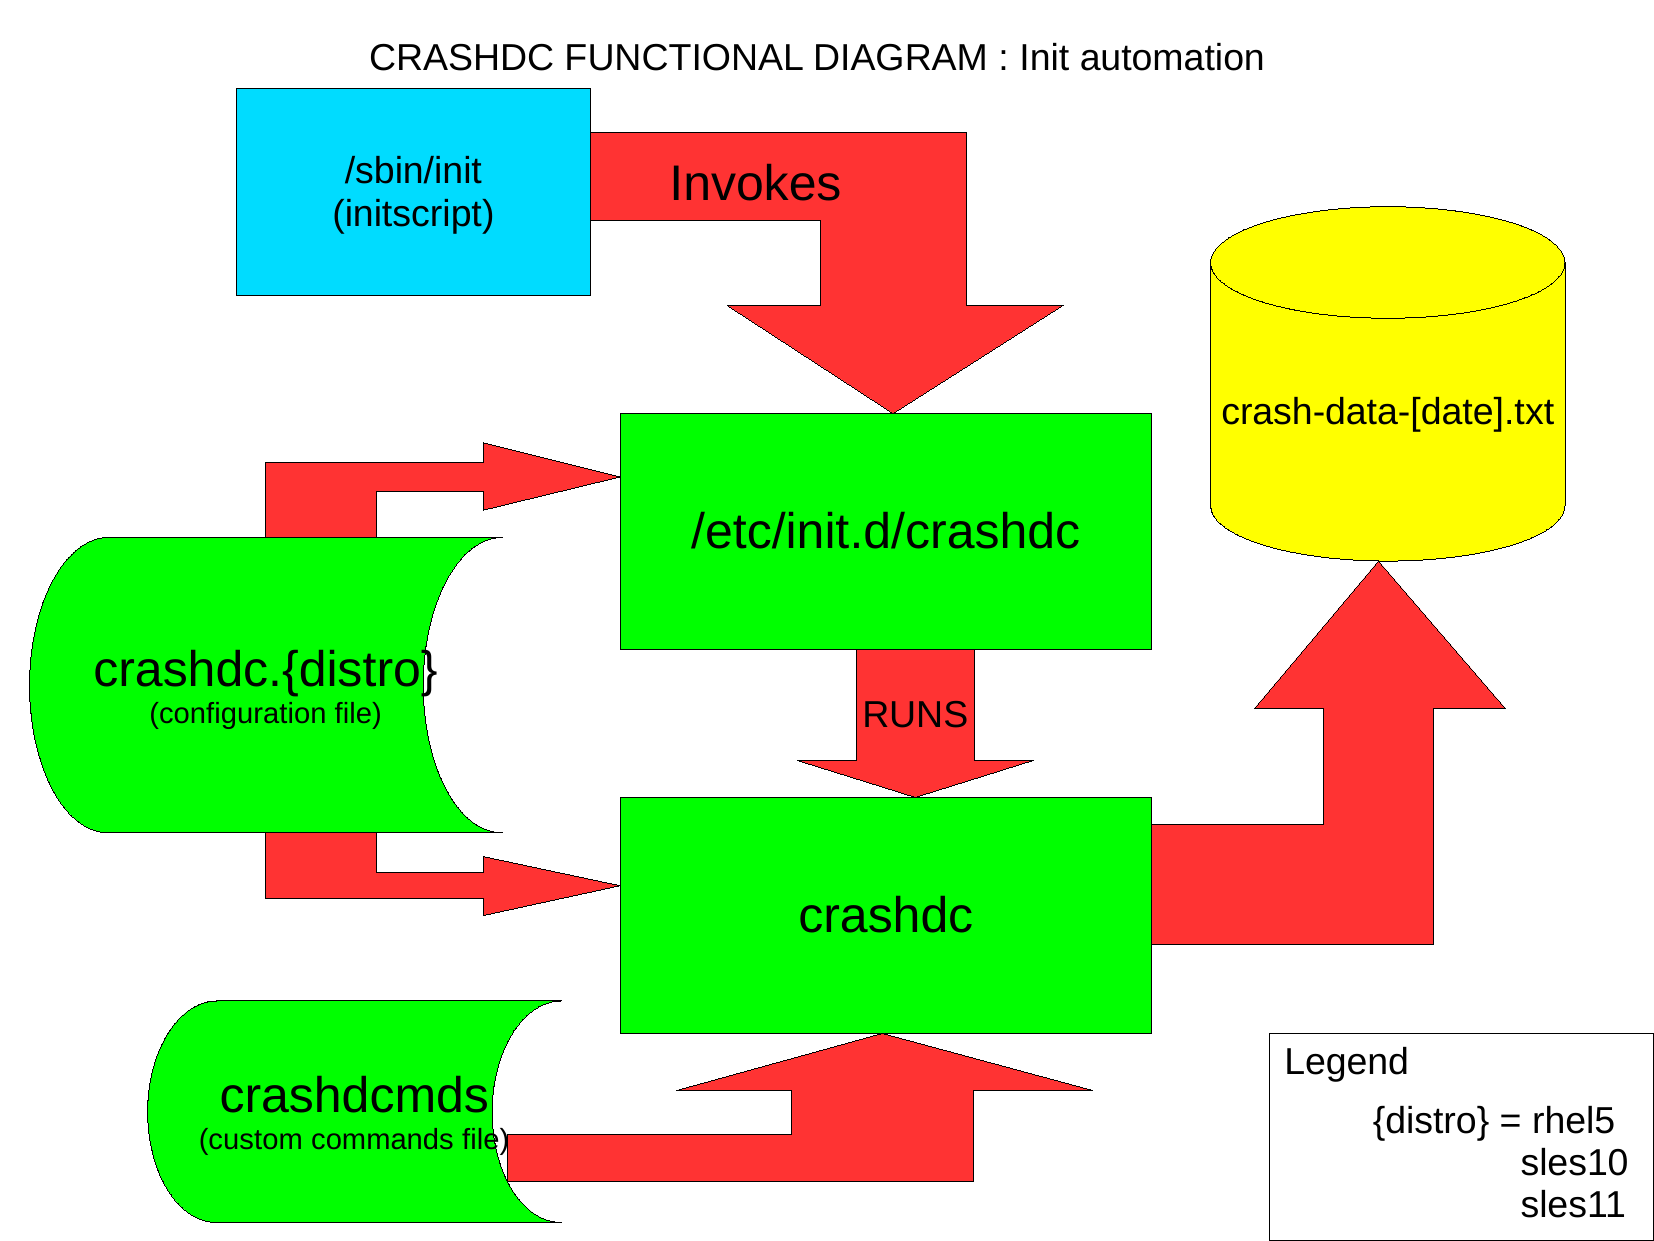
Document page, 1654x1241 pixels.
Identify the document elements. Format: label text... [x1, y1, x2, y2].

text_box CRASHDC FUNCTIONAL DIAGRAM : Init automation [354, 29, 1300, 87]
text_box [1151, 560, 1506, 945]
text_box /sbin/init (initscript) [236, 88, 591, 296]
text_box Legend [1269, 1033, 1654, 1241]
text_box Invokes [654, 147, 857, 219]
text_box [507, 1033, 1093, 1182]
text_box crashdcmds (custom commands file) [147, 1000, 562, 1223]
text_box RUNS [797, 649, 1034, 798]
text_box [265, 832, 621, 916]
text_box [265, 442, 621, 538]
text_box crashdc [620, 797, 1152, 1034]
text_box /etc/init.d/crashdc [620, 413, 1152, 650]
text_box crashdc.{distro} (configuration file) [29, 537, 503, 833]
text_box [590, 132, 1064, 414]
text_box {distro} = rhel5 sles10 sles11 [1358, 1092, 1654, 1241]
text_box crash-data-[date].txt [1210, 206, 1566, 562]
